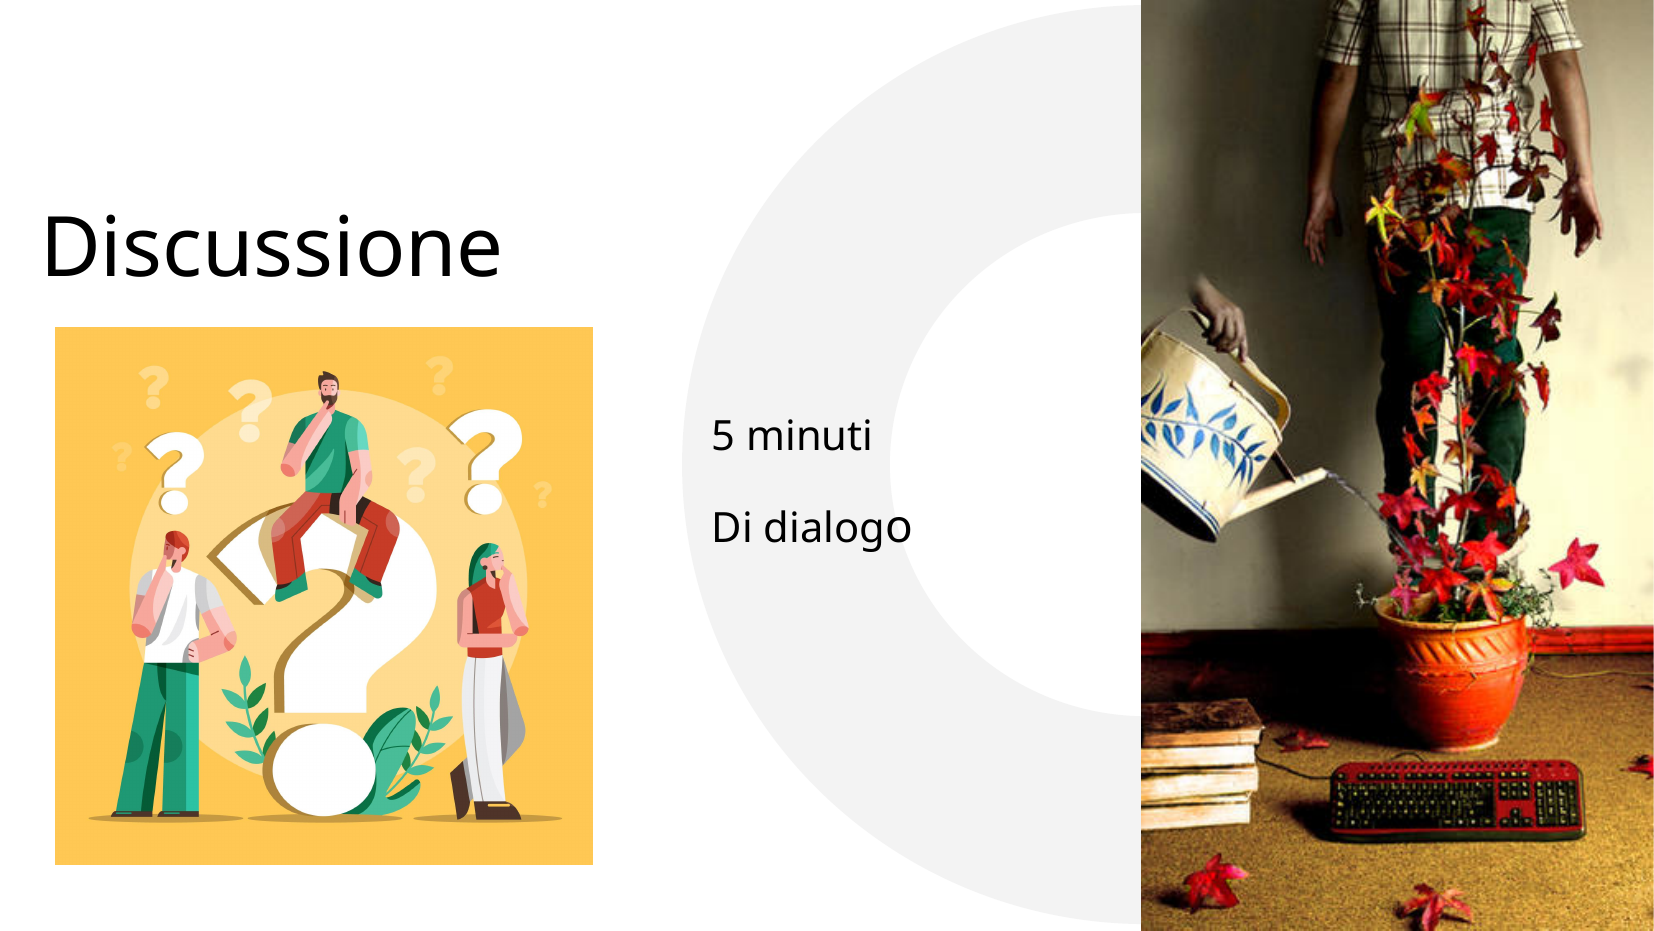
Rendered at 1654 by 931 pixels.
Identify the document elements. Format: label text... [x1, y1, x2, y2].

title Discussione [40, 186, 897, 302]
picture [1141, 0, 1654, 931]
picture [55, 327, 593, 865]
text_box 5 minuti Di dialogo [696, 318, 1075, 685]
